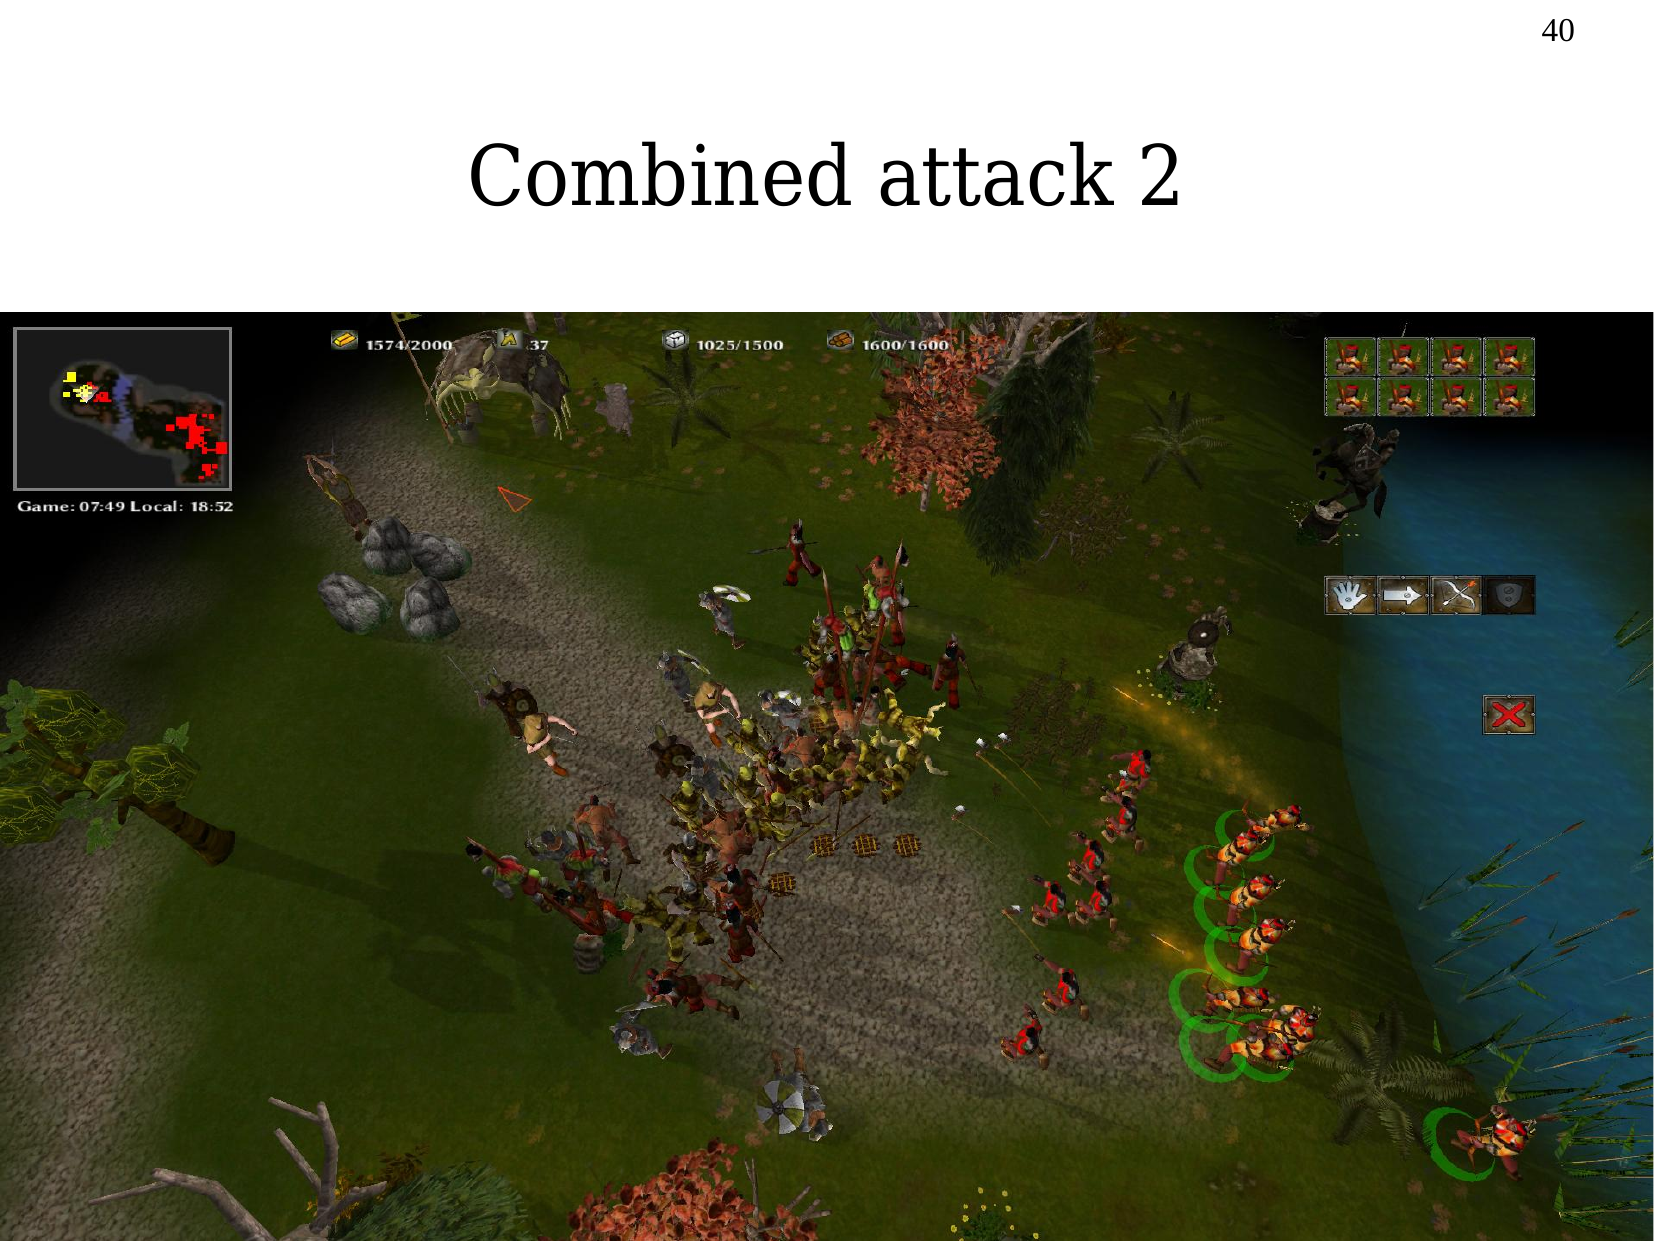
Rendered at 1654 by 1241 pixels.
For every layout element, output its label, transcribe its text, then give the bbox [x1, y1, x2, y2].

picture [0, 312, 1654, 1241]
title Combined attack 2 [82, 49, 1571, 257]
